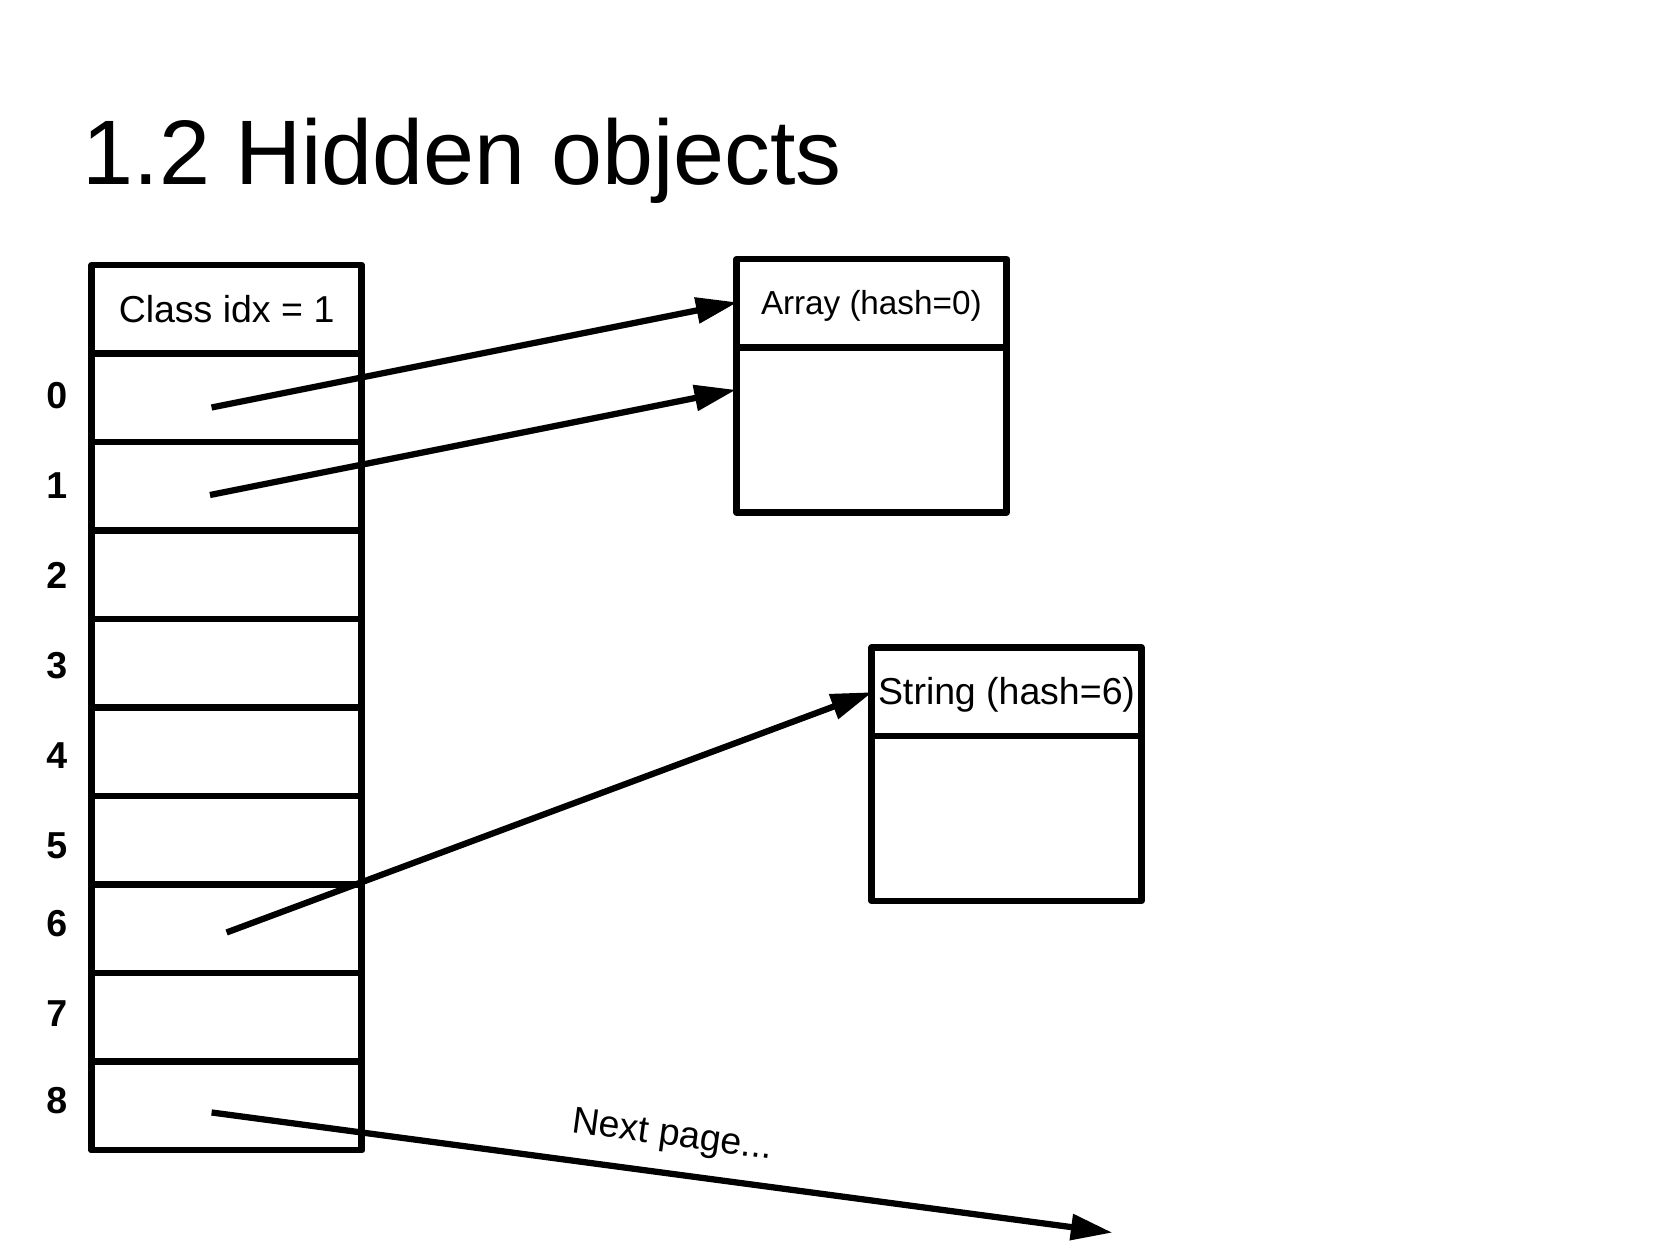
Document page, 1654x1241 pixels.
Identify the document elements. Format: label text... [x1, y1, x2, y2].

text_box 6 [31, 895, 85, 952]
text_box [871, 736, 1142, 902]
text_box 8 [31, 1071, 85, 1129]
text_box 0 [31, 366, 85, 424]
text_box Class idx = 1 [91, 264, 362, 354]
text_box Array (hash=0) [736, 258, 1007, 347]
text_box 4 [31, 726, 85, 784]
text_box 1 [31, 456, 85, 514]
text_box String (hash=6) [871, 647, 1142, 736]
text_box 3 [31, 636, 85, 694]
text_box 5 [31, 816, 85, 874]
text_box Next page... [554, 1089, 949, 1199]
text_box [736, 347, 1007, 513]
title 1.2 Hidden objects [82, 49, 1571, 257]
text_box [91, 354, 362, 1151]
text_box 7 [31, 985, 85, 1042]
text_box 2 [31, 546, 85, 604]
